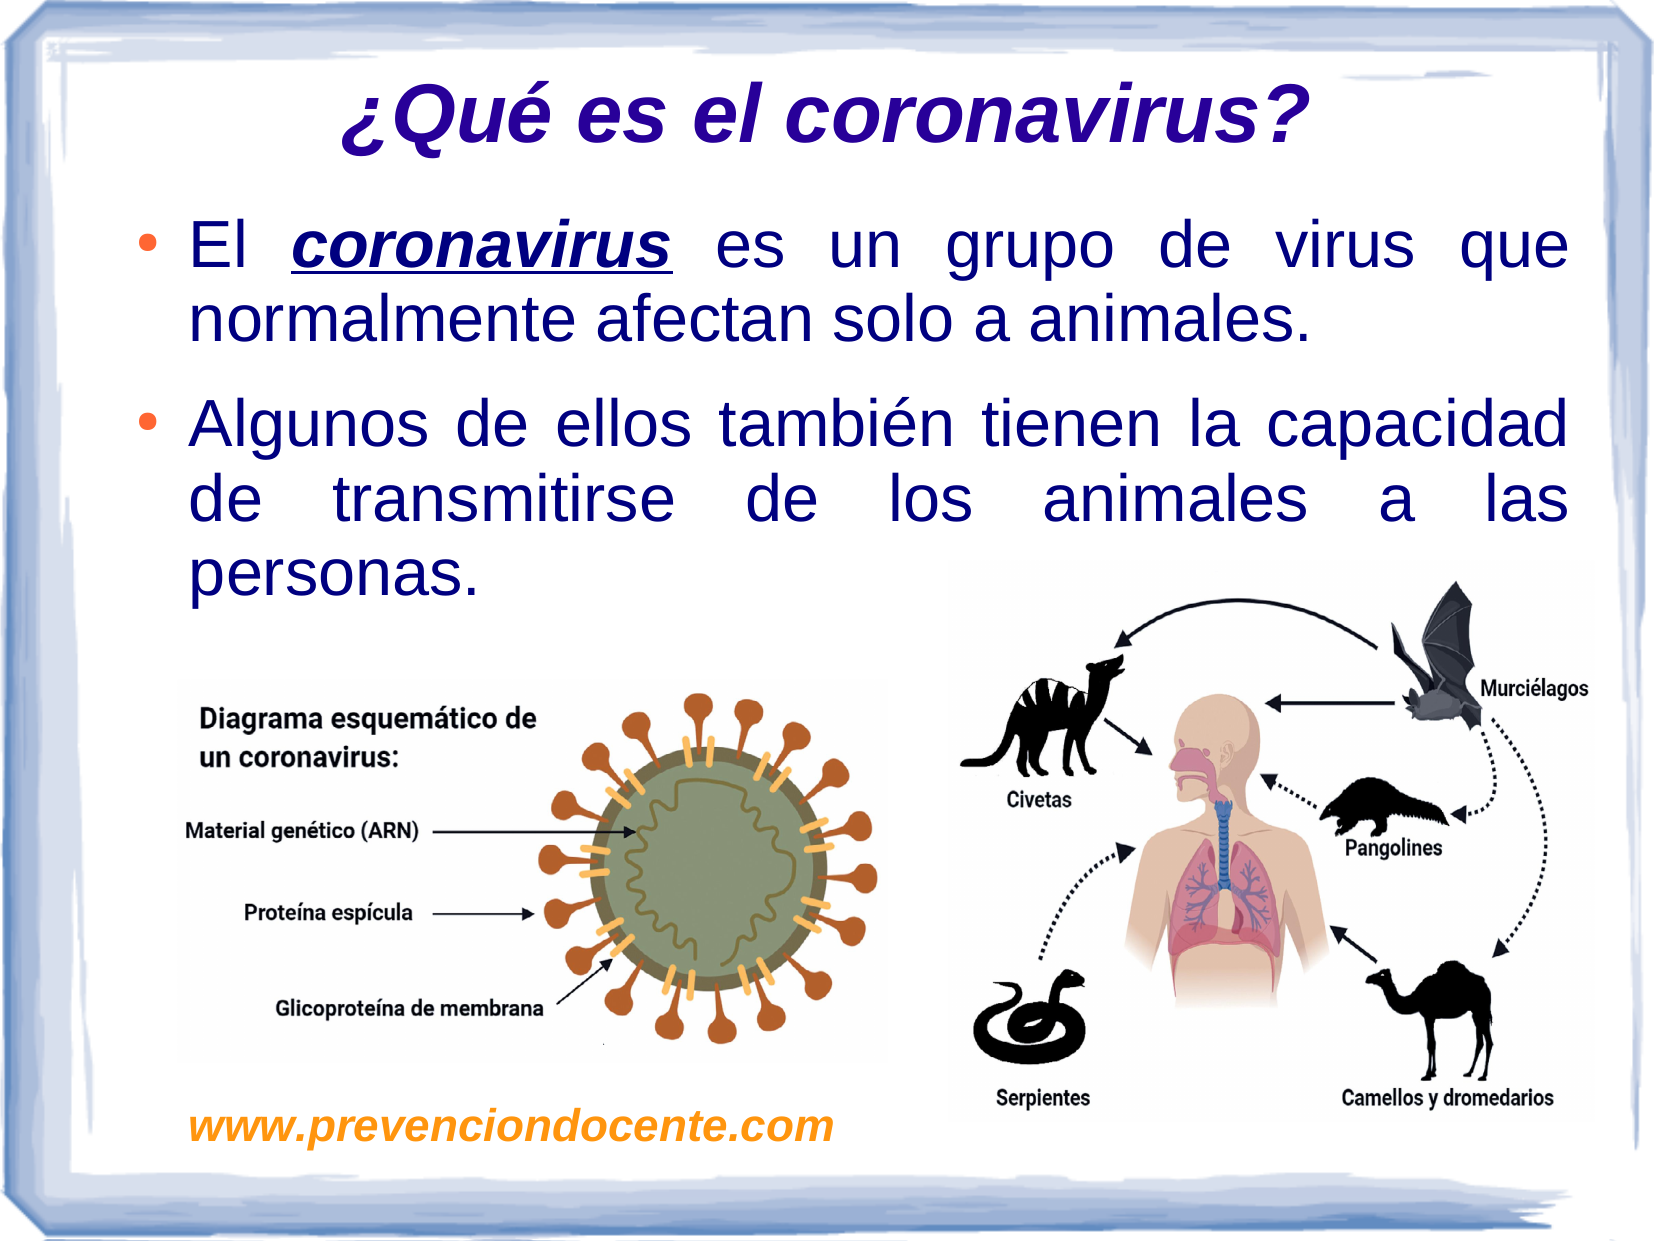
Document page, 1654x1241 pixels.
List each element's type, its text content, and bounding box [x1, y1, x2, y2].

title ¿Qué es el coronavirus? [82, 49, 1571, 178]
picture [0, 0, 1654, 1241]
text_box www.prevenciondocente.com [118, 1099, 836, 1152]
list El coronavirus es un grupo de virus que normalmente afectan solo a animales. Algunos de ellos también tienen la capacidad de transmitirse de los animales a las personas. [118, 206, 1571, 1152]
